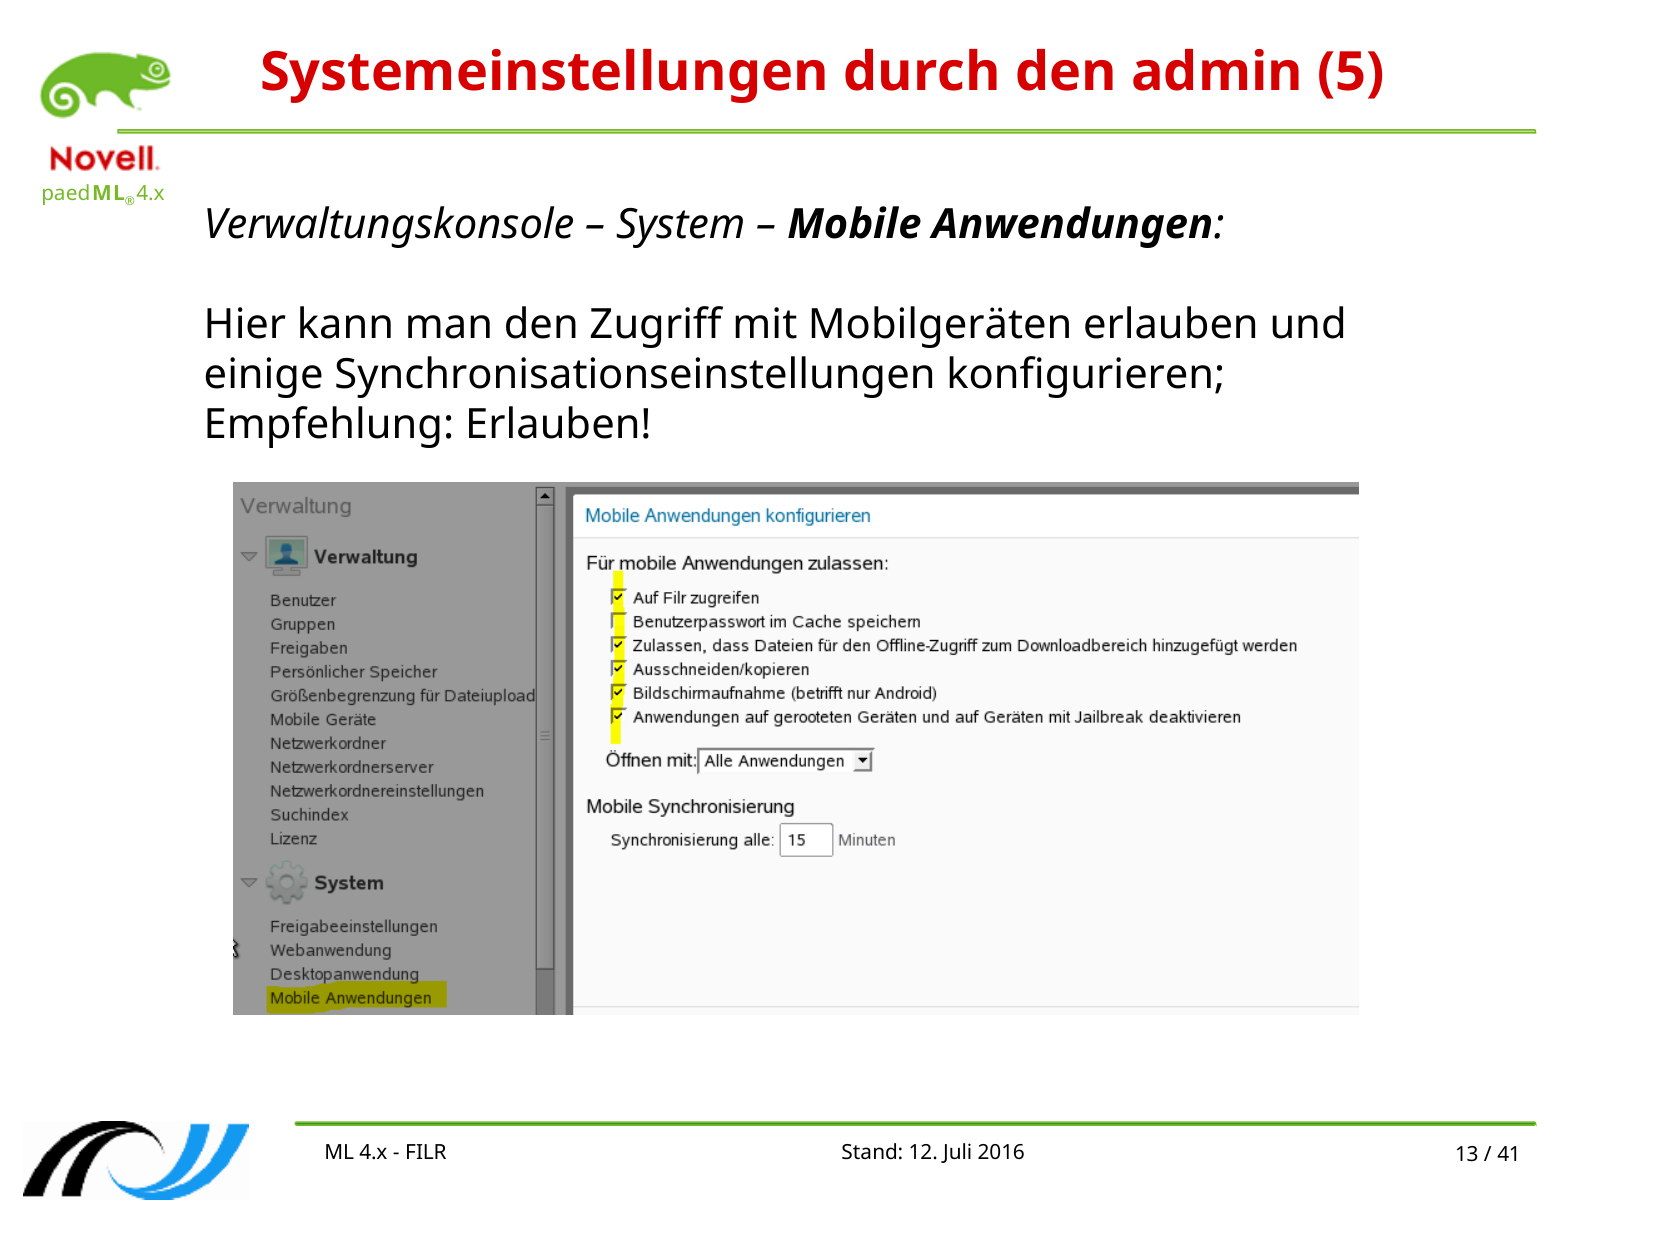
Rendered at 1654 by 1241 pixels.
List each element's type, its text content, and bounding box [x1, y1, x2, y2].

picture [23, 1121, 249, 1200]
picture [233, 482, 1359, 1015]
text_box Verwaltungskonsole – System – Mobile Anwendungen: Hier kann man den Zugriff mit Mobilgeräten erlauben und einige Synchronisationseinstellungen konfigurieren; Empfehlung: Erlauben! [188, 188, 1489, 454]
picture [26, 35, 184, 193]
title Systemeinstellungen durch den admin (5) [259, 17, 1534, 121]
